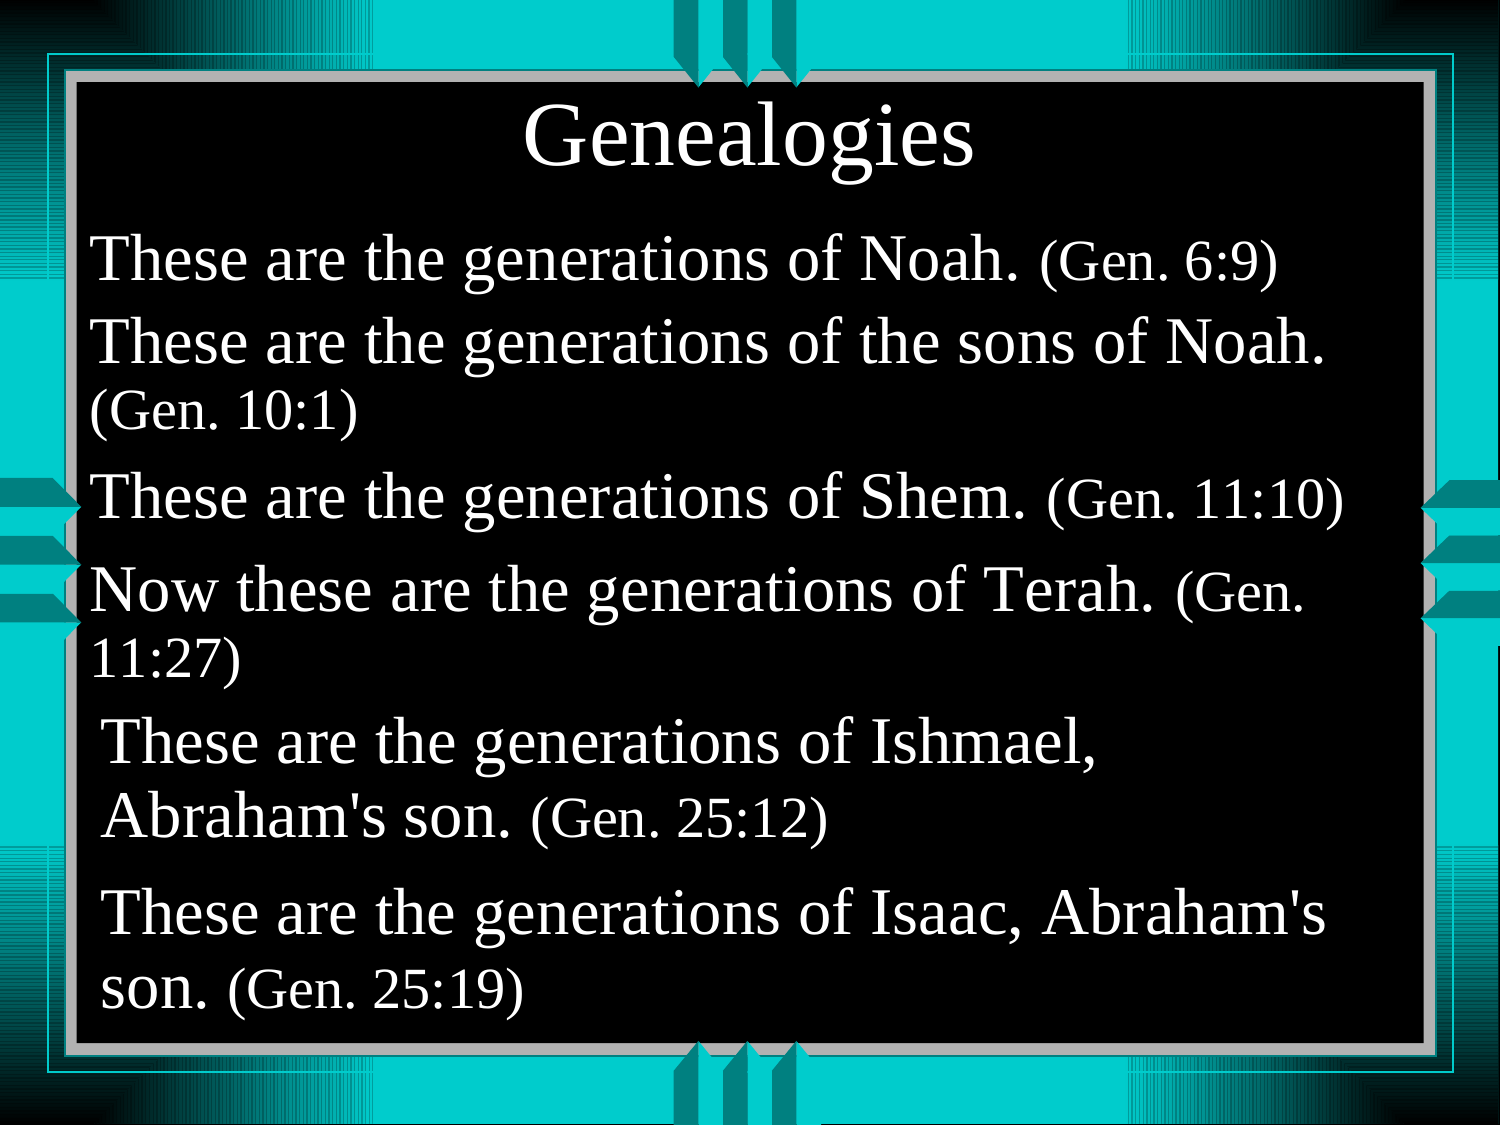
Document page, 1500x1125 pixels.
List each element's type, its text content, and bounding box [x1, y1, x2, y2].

text_box These are the generations of Isaac, Abraham's son. (Gen. 25:19) [85, 867, 1399, 1031]
title Genealogies [112, 48, 1388, 213]
text_box These are the generations of Shem. (Gen. 11:10) [75, 452, 1388, 541]
text_box These are the generations of the sons of Noah. (Gen. 10:1) [75, 296, 1388, 450]
text_box Now these are the generations of Terah. (Gen. 11:27) [75, 544, 1430, 698]
text_box These are the generations of Noah. (Gen. 6:9) [75, 213, 1388, 296]
text_box These are the generations of Ishmael, Abraham's son. (Gen. 25:12) [85, 696, 1399, 860]
